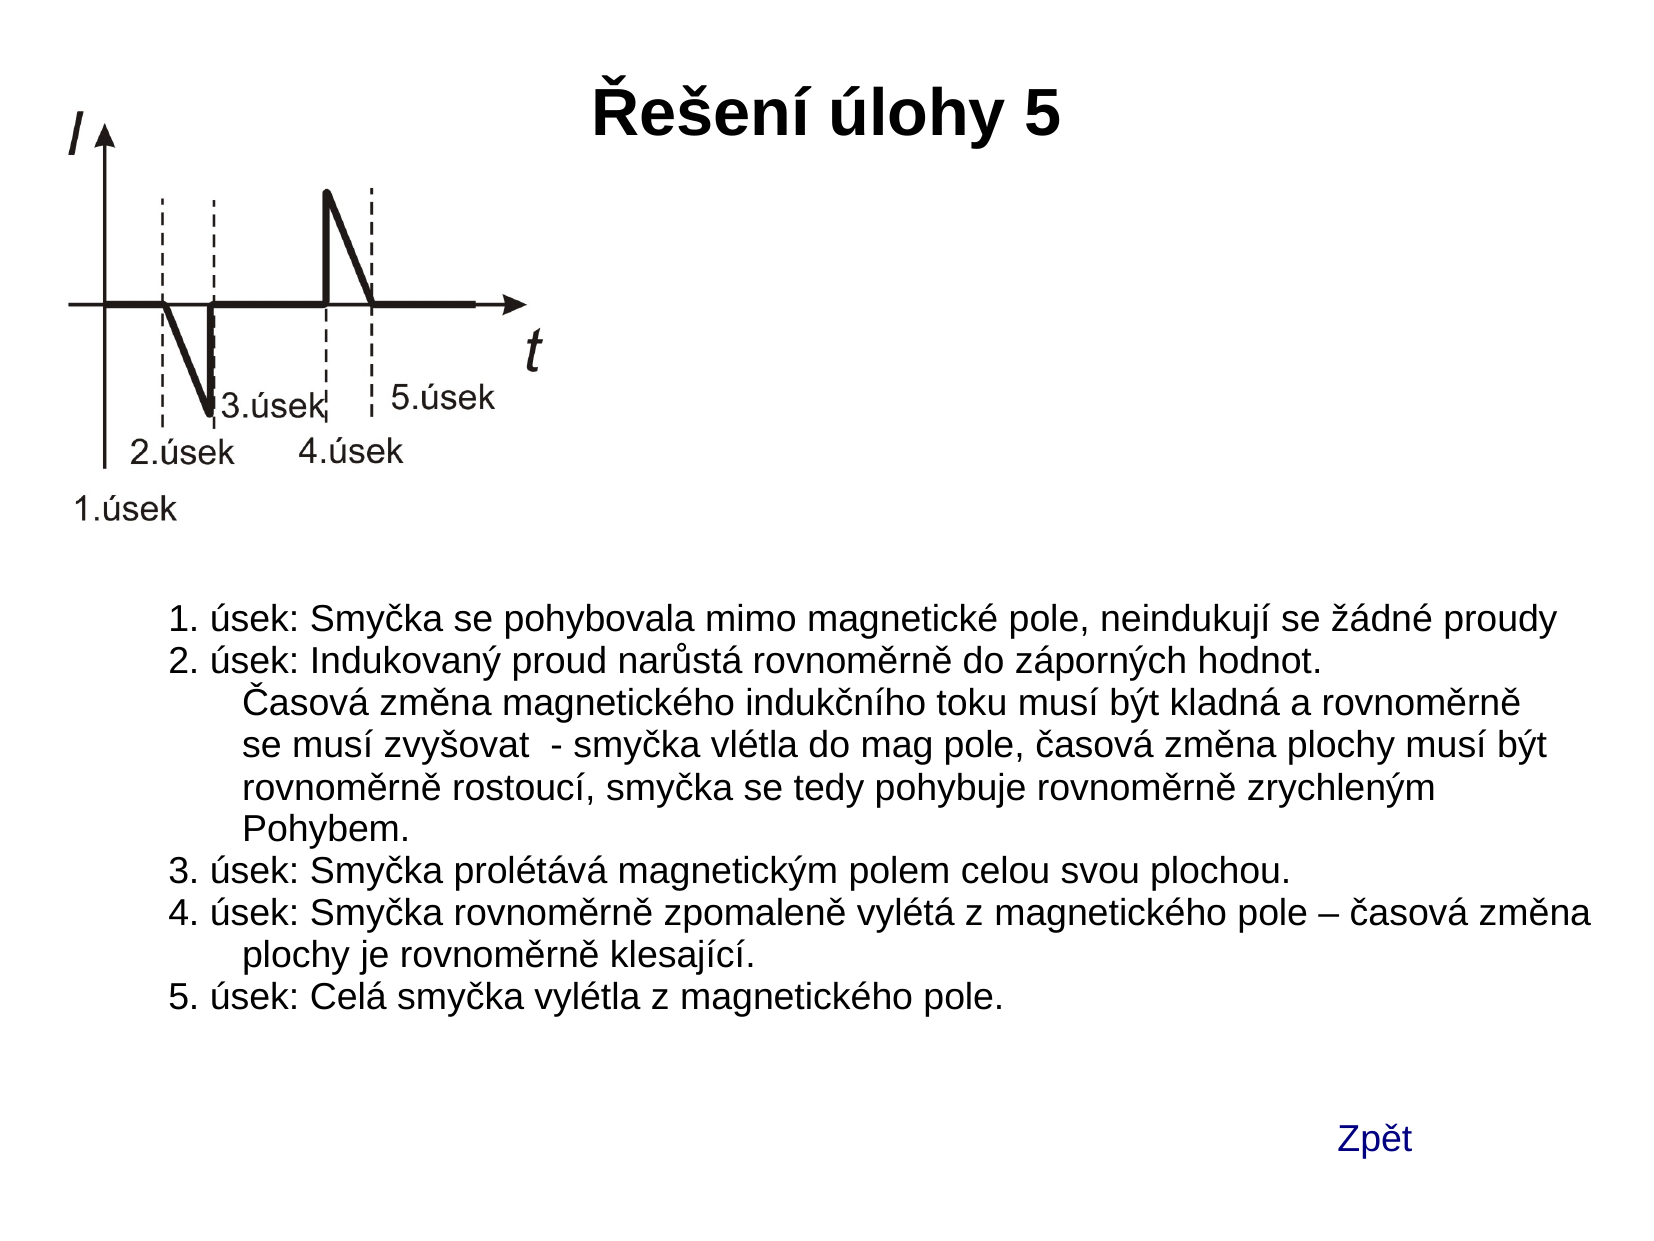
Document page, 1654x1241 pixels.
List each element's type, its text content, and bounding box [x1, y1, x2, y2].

text_box Zpět [1322, 1110, 1607, 1168]
text_box 1. úsek: Smyčka se pohybovala mimo magnetické pole, neindukují se žádné proudy 2. úsek: Indukovaný proud narůstá rovnoměrně do záporných hodnot. Časová změna magnetického indukčního toku musí být kladná a rovnoměrně se musí zvyšovat - smyčka vlétla do mag pole, časová změna plochy musí být rovnoměrně rostoucí, smyčka se tedy pohybuje rovnoměrně zrychleným Pohybem. 3. úsek: Smyčka prolétává magnetickým polem celou svou plochou. 4. úsek: Smyčka rovnoměrně zpomaleně vylétá z magnetického pole – časová změna plochy je rovnoměrně klesající. 5. úsek: Celá smyčka vylétla z magnetického pole. [153, 590, 1619, 1026]
title Řešení úlohy 5 [82, 46, 1571, 178]
picture [50, 94, 567, 538]
